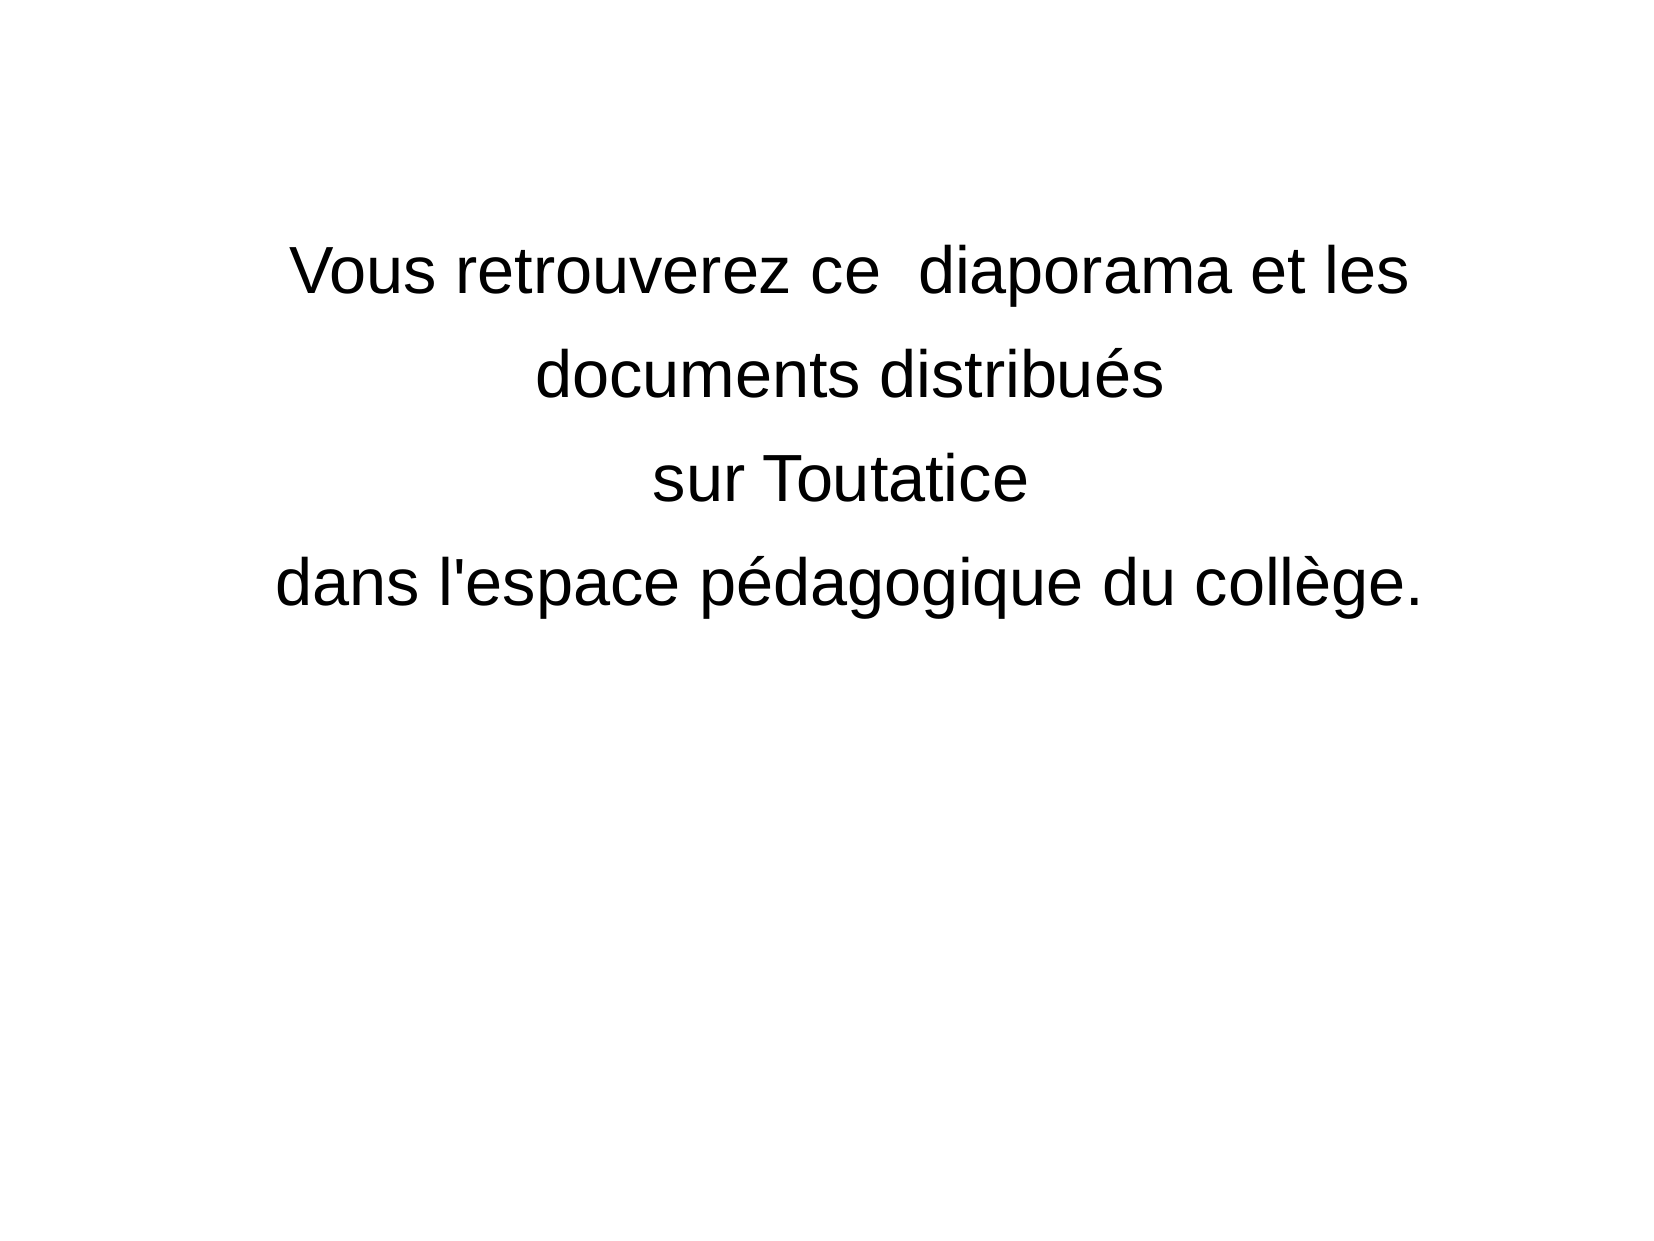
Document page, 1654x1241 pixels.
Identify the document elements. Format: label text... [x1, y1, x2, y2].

list Vous retrouverez ce diaporama et les documents distribués sur Toutatice dans l'espace pédagogique du collège. [70, 232, 1559, 1052]
